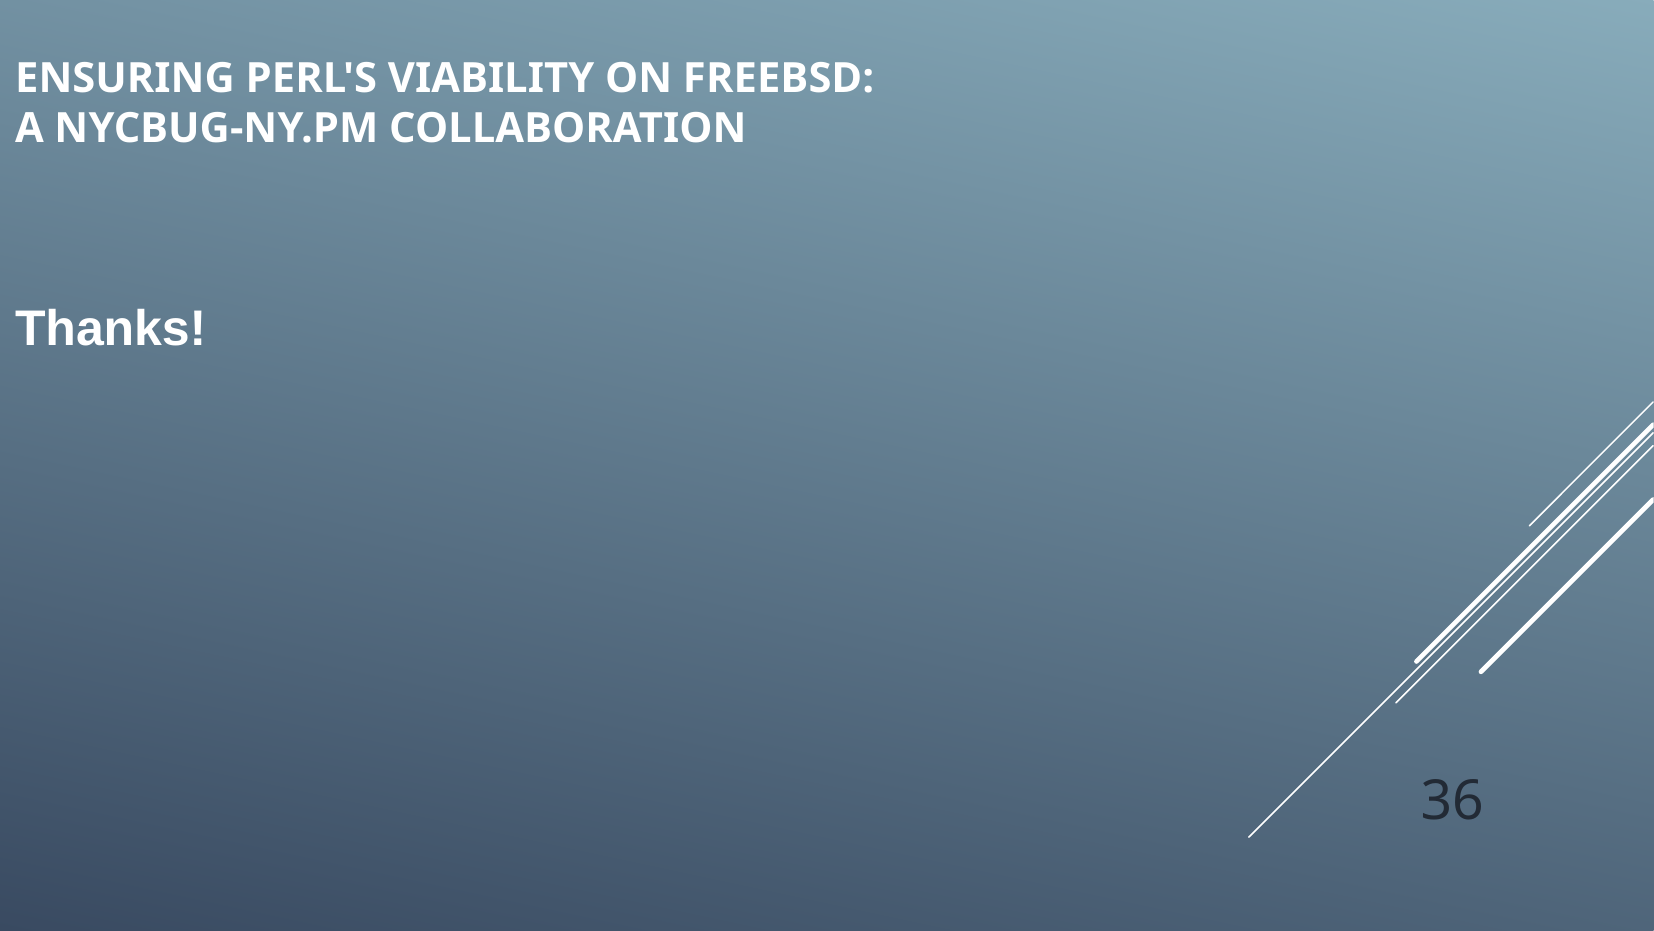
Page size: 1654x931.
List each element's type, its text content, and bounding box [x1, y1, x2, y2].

title Ensuring Perl's Viability on FreeBSD: A NYCBUG-NY.PM Collaboration [0, 36, 1163, 166]
subtitle Thanks! [0, 217, 1489, 871]
